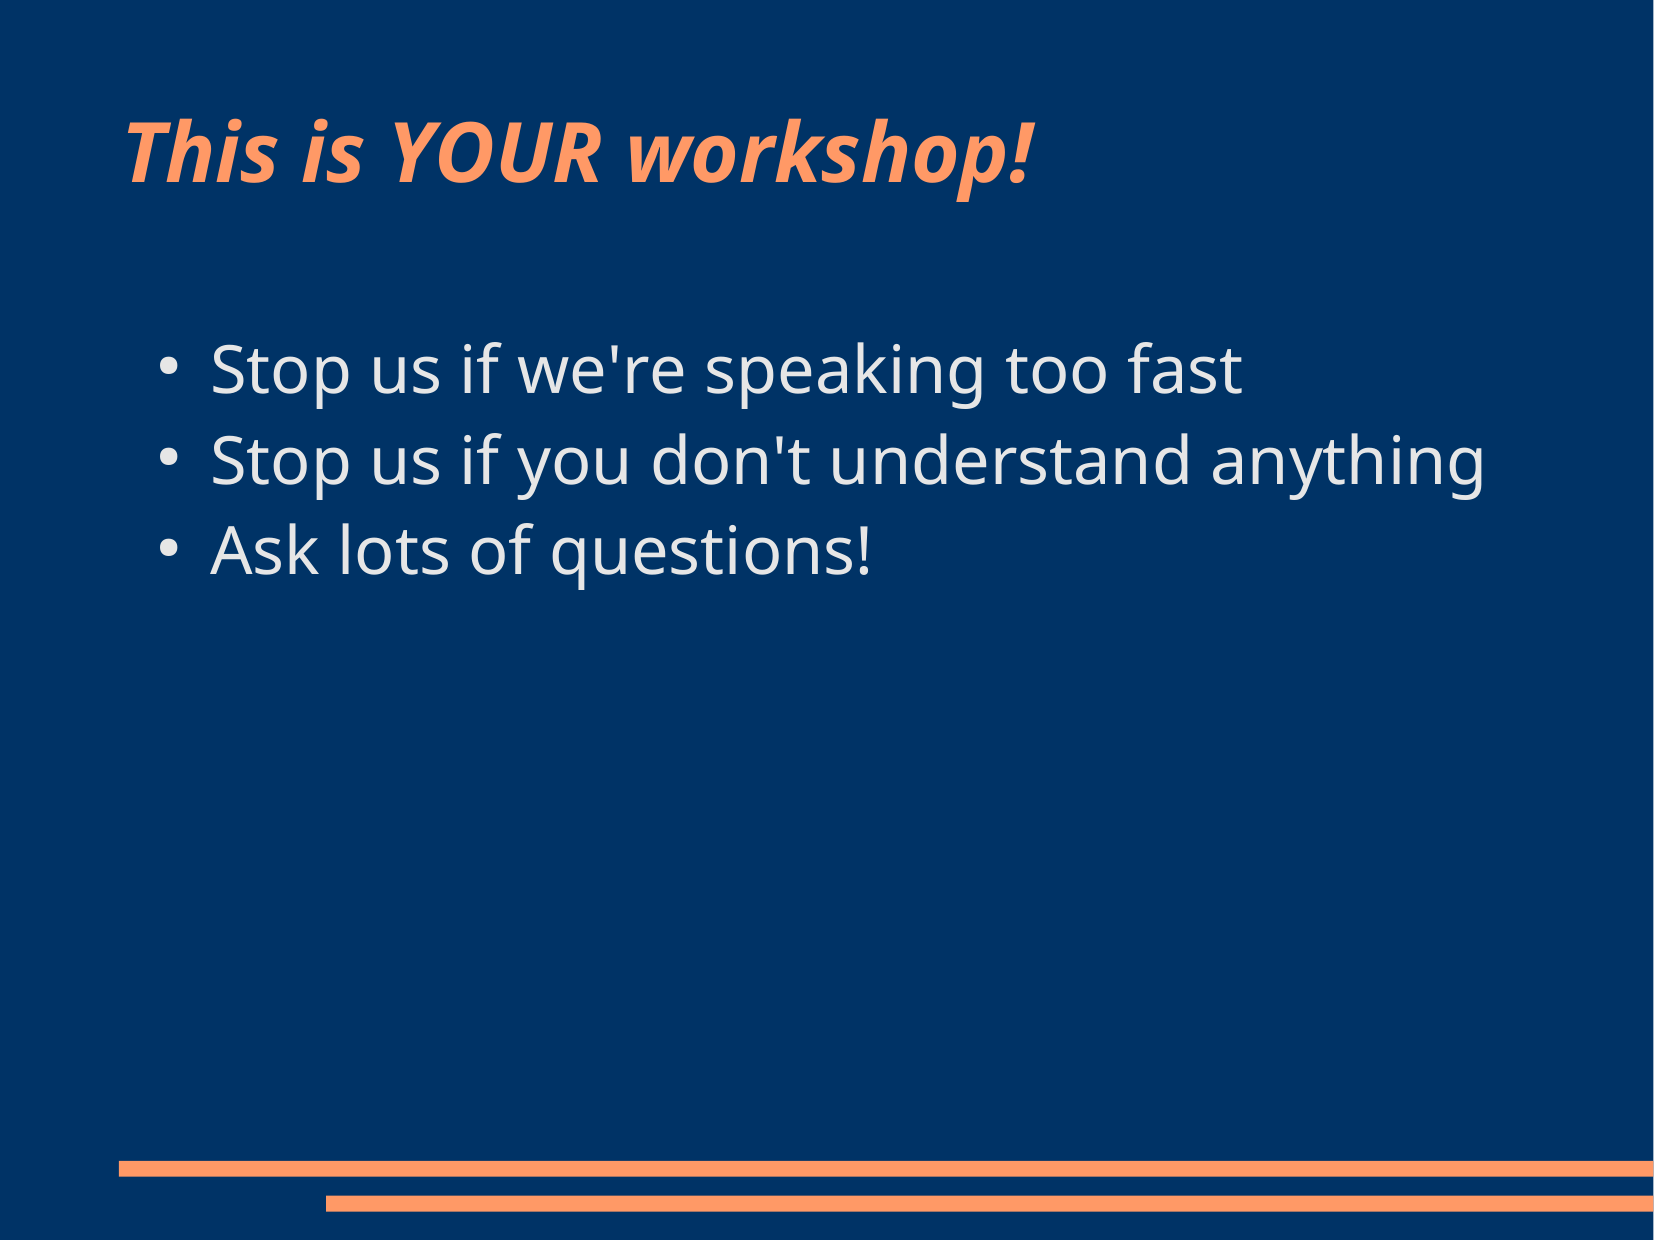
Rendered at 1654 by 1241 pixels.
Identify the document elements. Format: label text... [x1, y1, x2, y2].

title This is YOUR workshop! [121, 46, 1534, 254]
list Stop us if we're speaking too fast Stop us if you don't understand anything Ask lots of questions! [121, 322, 1561, 1132]
